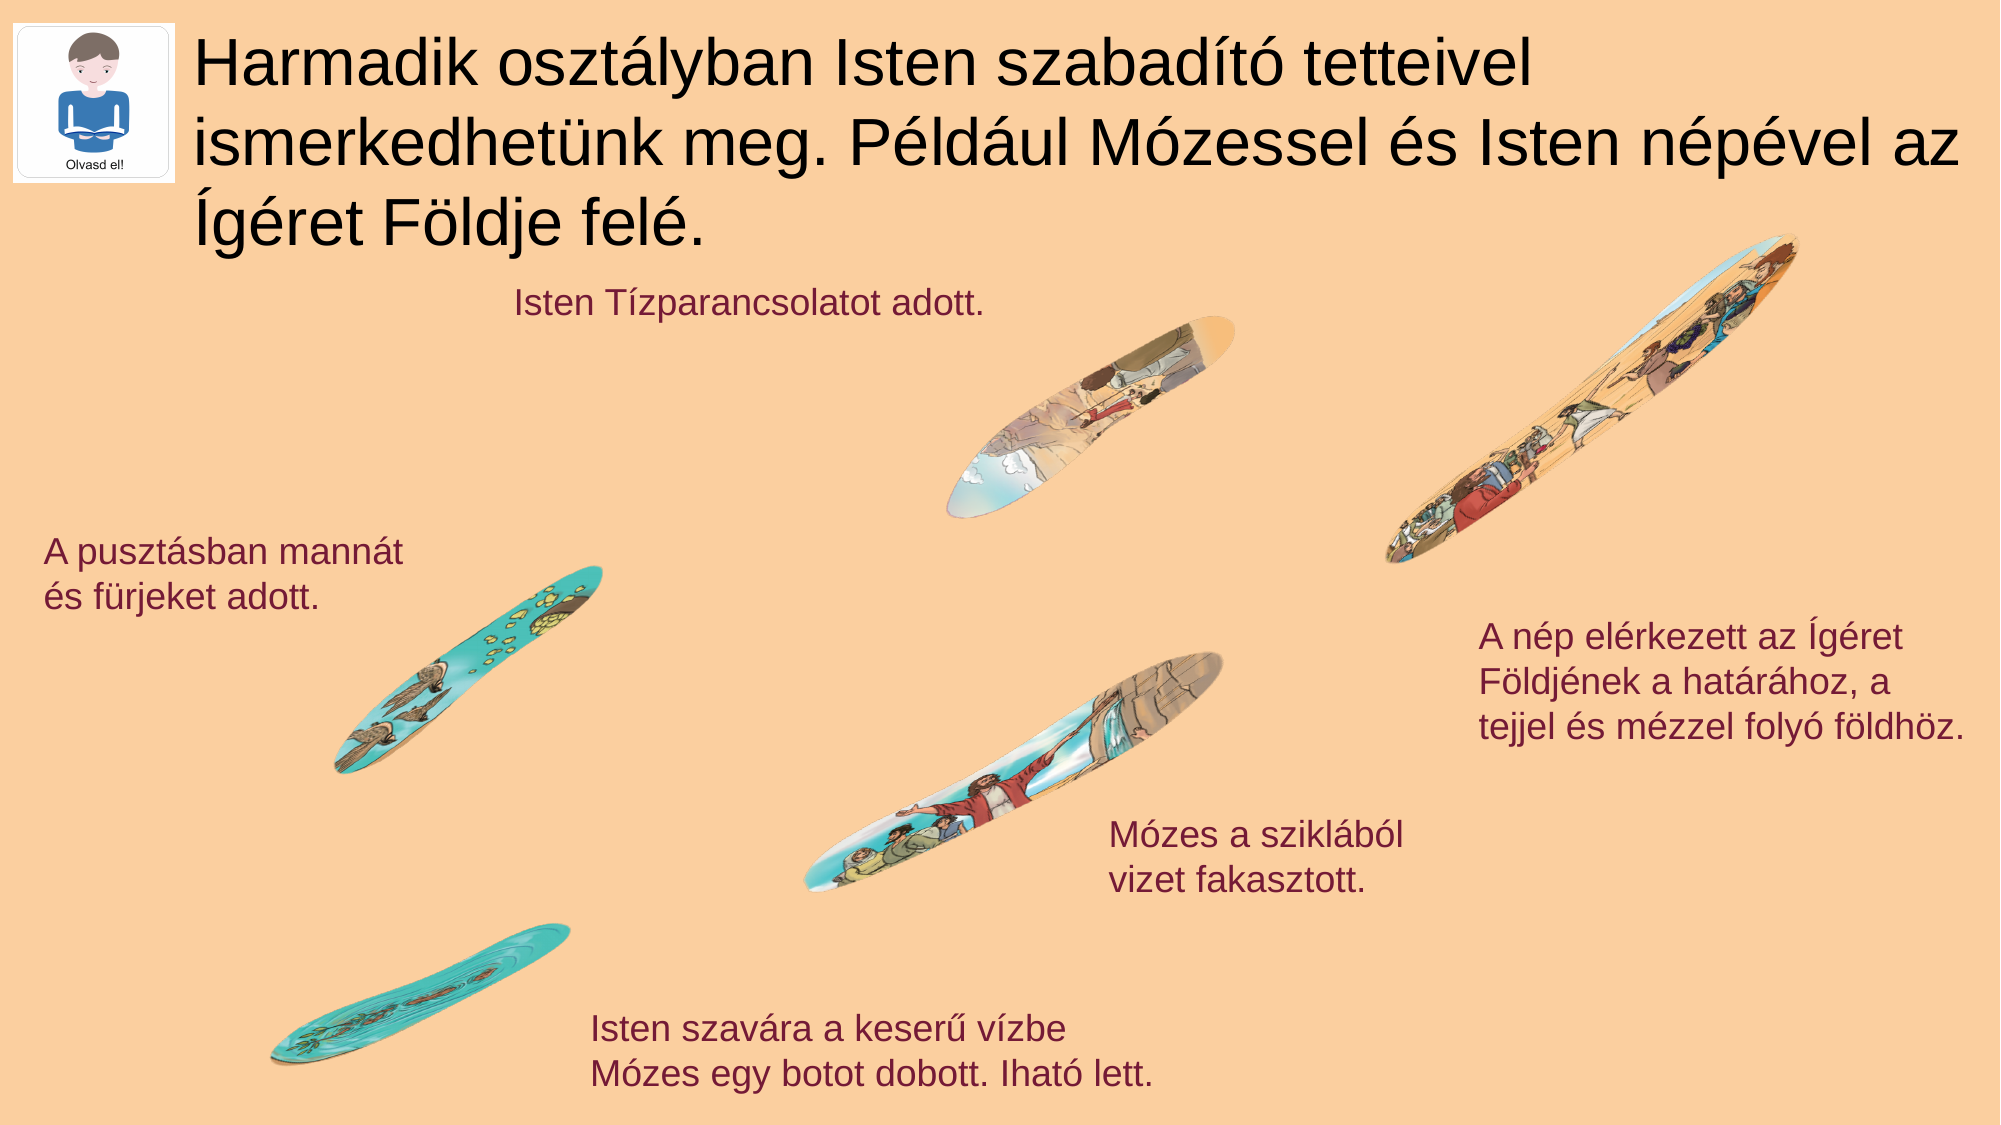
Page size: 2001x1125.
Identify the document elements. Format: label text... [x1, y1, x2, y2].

text_box Harmadik osztályban Isten szabadító tetteivel ismerkedhetünk meg. Például Mózessel és Isten népével az Ígéret Földje felé. [178, 11, 1983, 267]
picture [174, 454, 727, 1125]
text_box Isten Tízparancsolatot adott. [498, 270, 1017, 331]
text_box Mózes a sziklából vizet fakasztott. [1093, 802, 1427, 908]
picture [13, 23, 175, 183]
text_box A nép elérkezett az Ígéret Földjének a határához, a tejjel és mézzel folyó földhöz. [1463, 604, 1983, 755]
picture [678, 63, 1947, 997]
text_box Isten szavára a keserű vízbe Mózes egy botot dobott. Iható lett. [575, 997, 1187, 1102]
text_box A pusztásban mannát és fürjeket adott. [28, 519, 429, 625]
